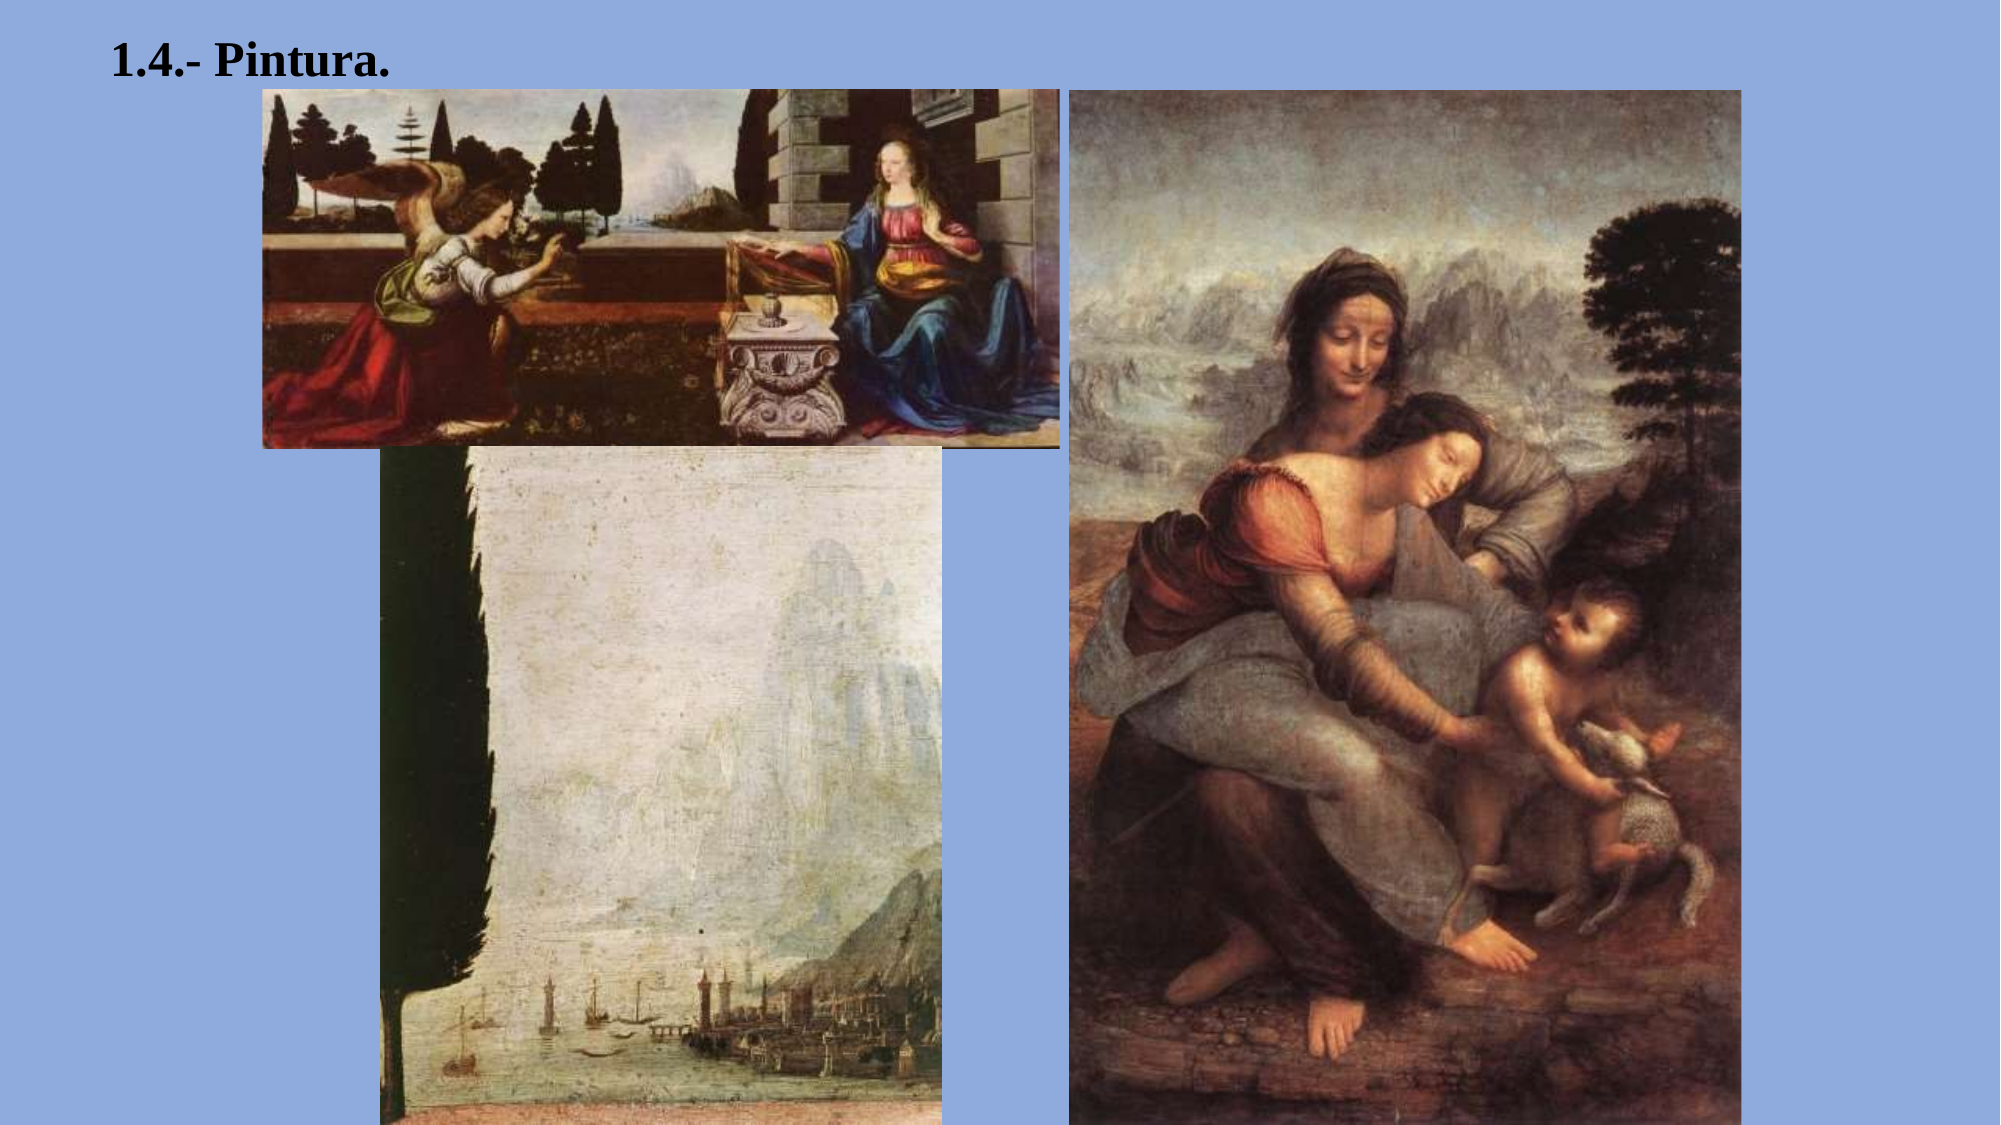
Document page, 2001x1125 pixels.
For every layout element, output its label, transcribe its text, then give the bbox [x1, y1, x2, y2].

text_box [1069, 90, 1741, 1125]
text_box [262, 90, 1060, 1125]
title 1.4.- Pintura. [108, 23, 1134, 87]
